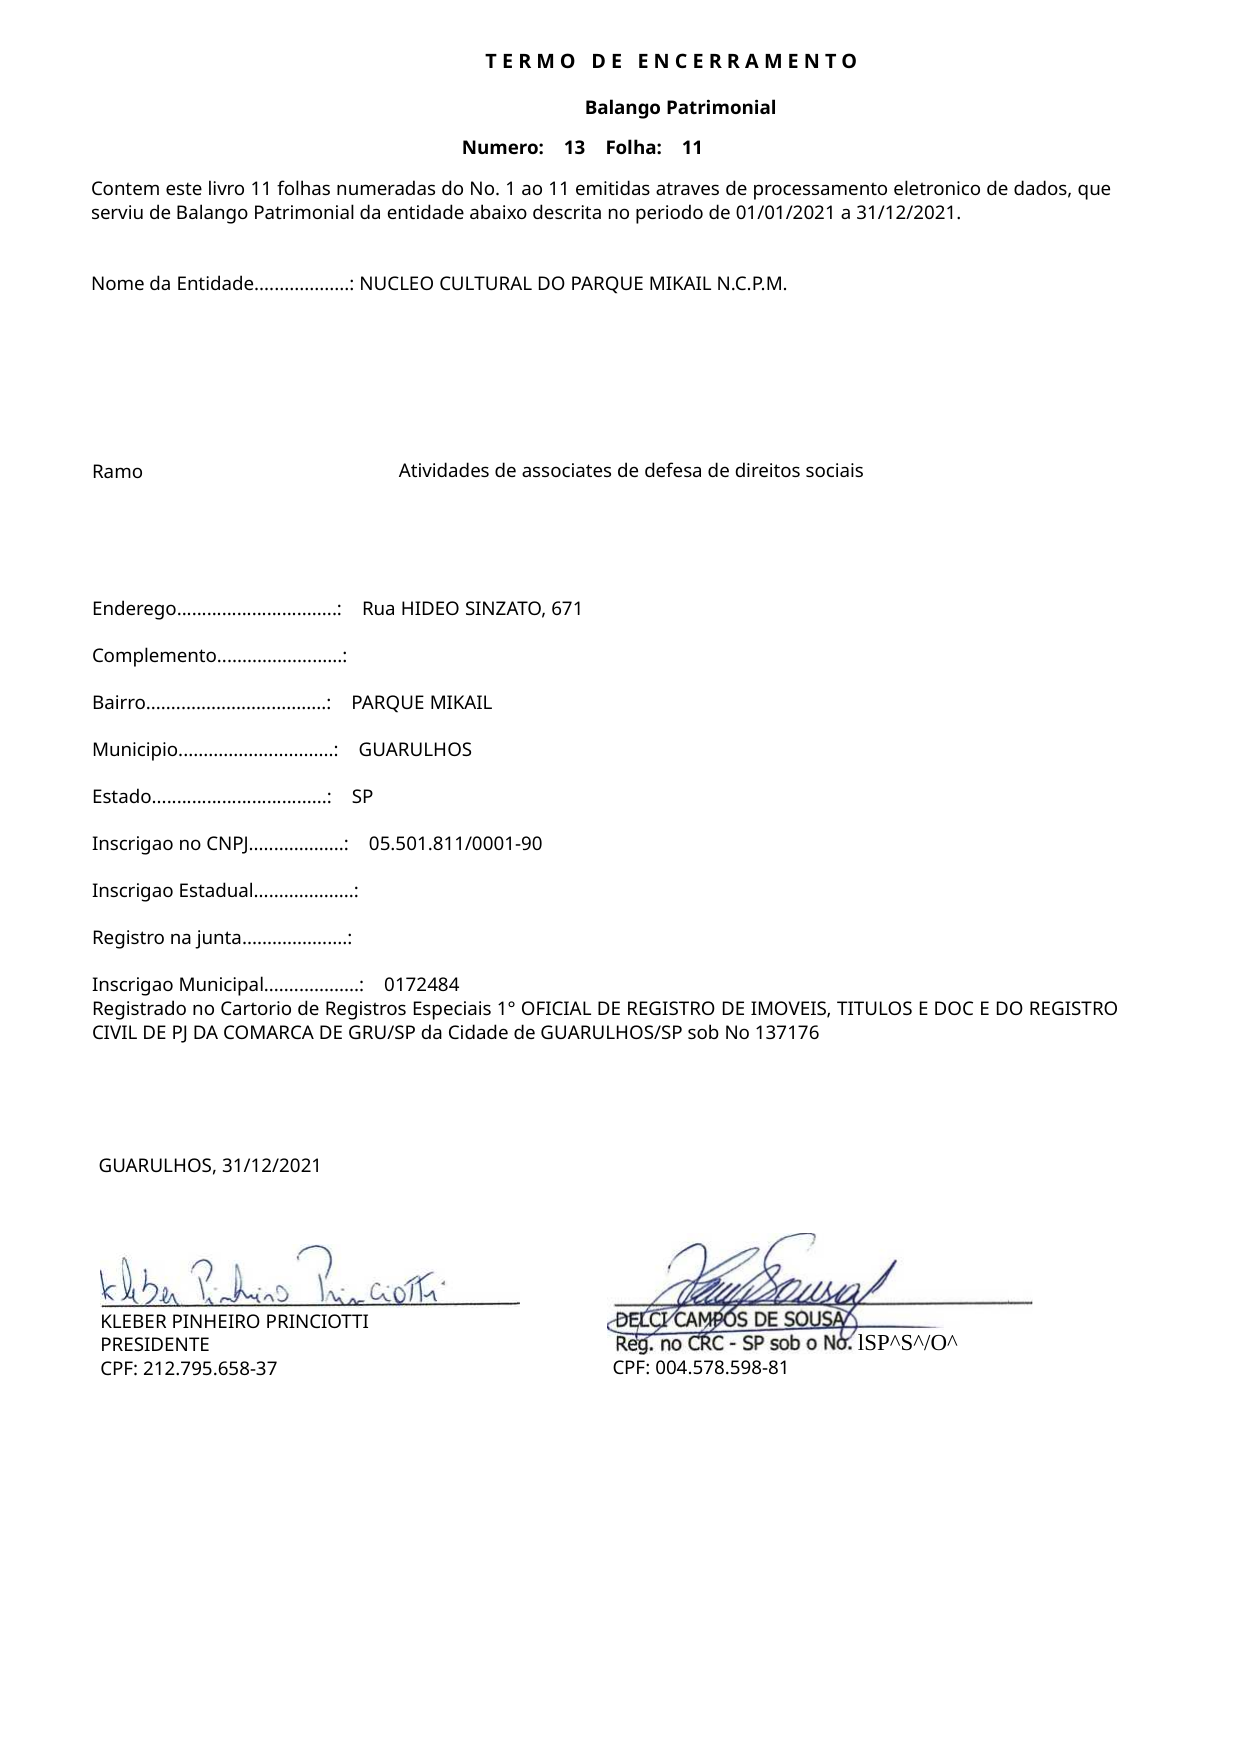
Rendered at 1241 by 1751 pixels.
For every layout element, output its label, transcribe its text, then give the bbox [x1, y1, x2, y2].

text_box TERMO DE ENCERRAMENTO [485, 49, 876, 72]
text_box KLEBER PINHEIRO PRINCIOTTI PRESIDENTE CPF: 212.795.658-37 [100, 1308, 378, 1378]
text_box Balango Patrimonial Numero: 13 Folha: 11 Contem este livro 11 folhas numeradas do No. 1 ao 11 emitidas atraves de processamento eletronico de dados, que serviu de Balango Patrimonial da entidade abaixo descrita no periodo de 01/01/2021 a 31/12/2021. Nome da Entidade...................: NUCLEO CULTURAL DO PARQUE MIKAIL N.C.P.M. [91, 95, 1148, 335]
picture [607, 1234, 1033, 1356]
picture [100, 1244, 520, 1310]
text_box GUARULHOS, 31/12/2021 [98, 1153, 325, 1179]
text_box lSP^S^/O^ [858, 1328, 1012, 1354]
text_box CPF: 004.578.598-81 [613, 1356, 799, 1377]
text_box Enderego................................: Rua HIDEO SINZATO, 671 Complemento.........................: Bairro....................................: PARQUE MIKAIL Municipio...............................: GUARULHOS Estado...................................: SP Inscrigao no CNPJ...................: 05.501.811/0001-90 Inscrigao Estadual....................: Registro na junta.....................: Inscrigao Municipal...................: 0172484 Registrado no Cartorio de Registros Especiais 1° OFICIAL DE REGISTRO DE IMOVEIS, TITULOS E DOC E DO REGISTRO CIVIL DE PJ DA COMARCA DE GRU/SP da Cidade de GUARULHOS/SP sob No 137176 [92, 572, 1134, 1045]
text_box Atividades de associates de defesa de direitos sociais [399, 459, 871, 485]
text_box Ramo [92, 460, 146, 481]
